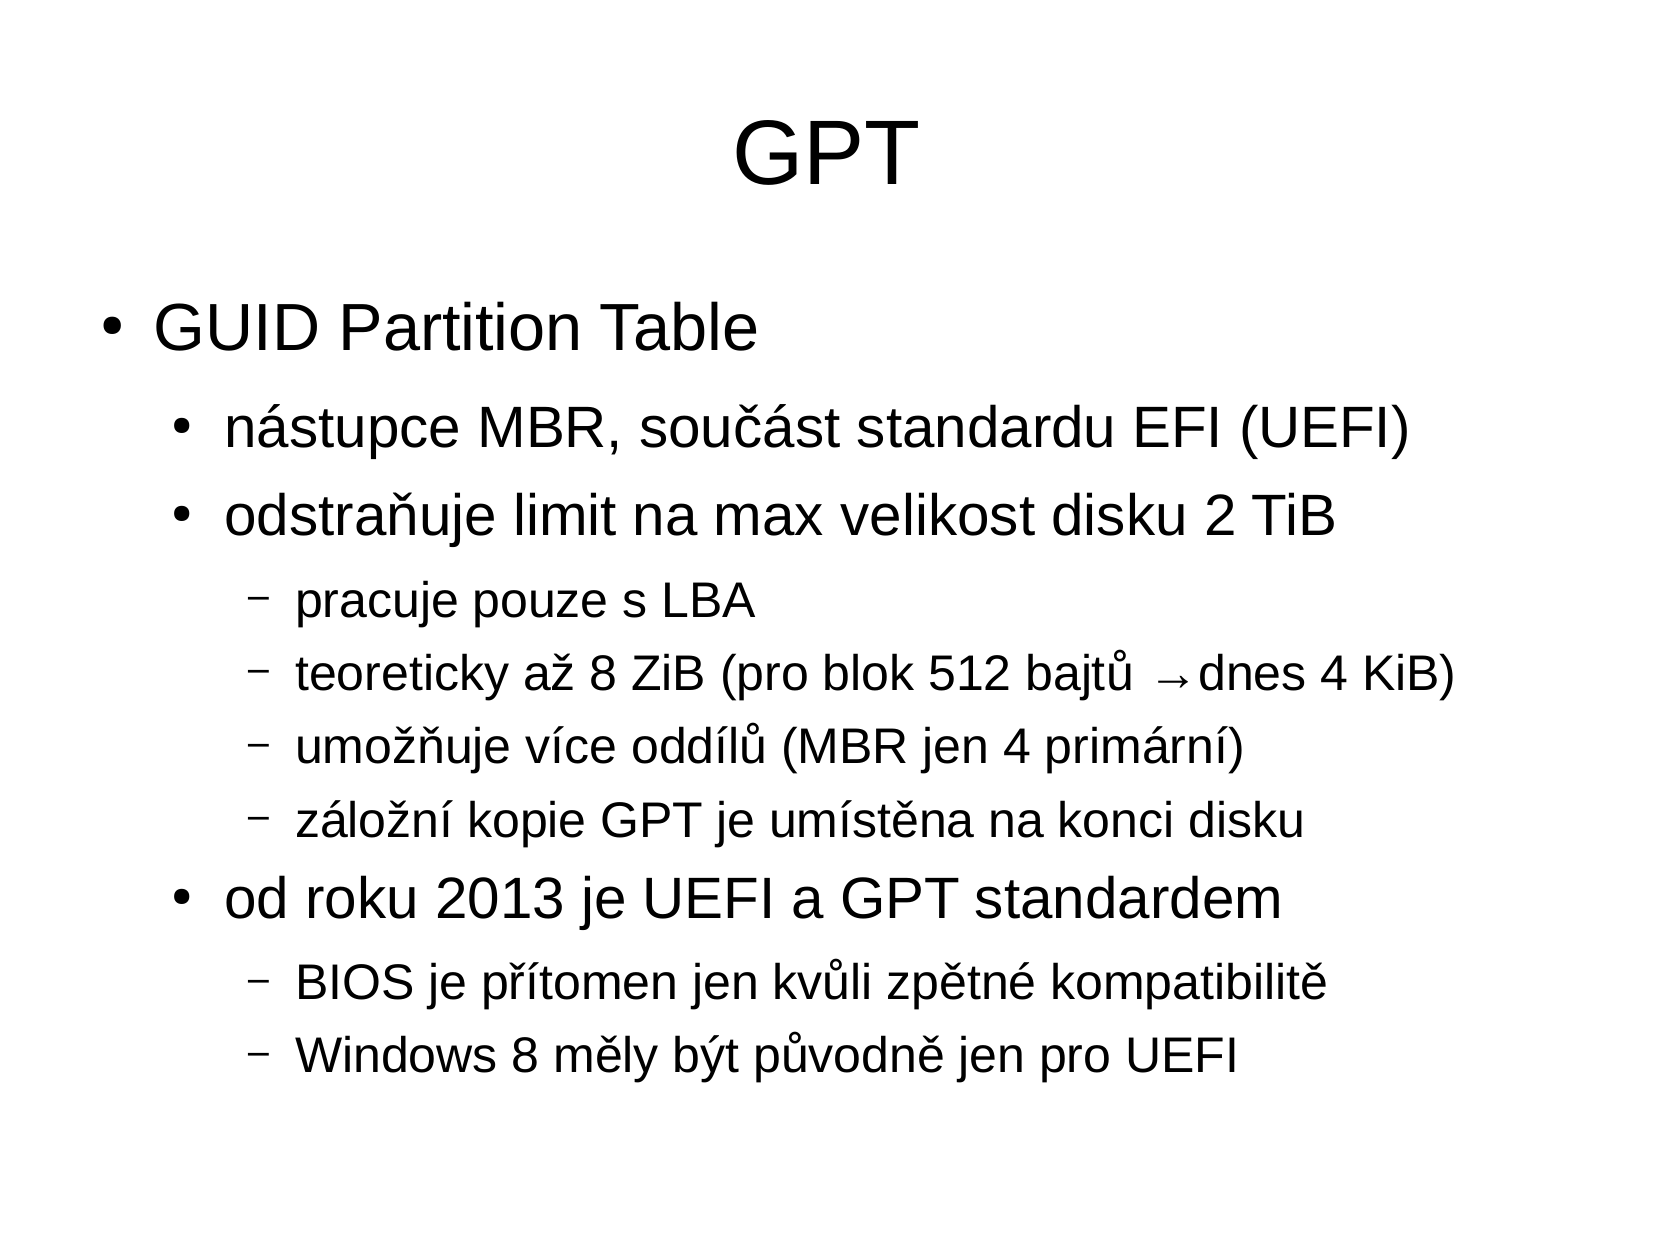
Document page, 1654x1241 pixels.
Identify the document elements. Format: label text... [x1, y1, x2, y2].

list GUID Partition Table nástupce MBR, součást standardu EFI (UEFI) odstraňuje limit na max velikost disku 2 TiB pracuje pouze s LBA teoreticky až 8 ZiB (pro blok 512 bajtů →dnes 4 KiB) umožňuje více oddílů (MBR jen 4 primární) záložní kopie GPT je umístěna na konci disku od roku 2013 je UEFI a GPT standardem BIOS je přítomen jen kvůli zpětné kompatibilitě Windows 8 měly být původně jen pro UEFI [82, 290, 1571, 1109]
title GPT [82, 49, 1571, 257]
